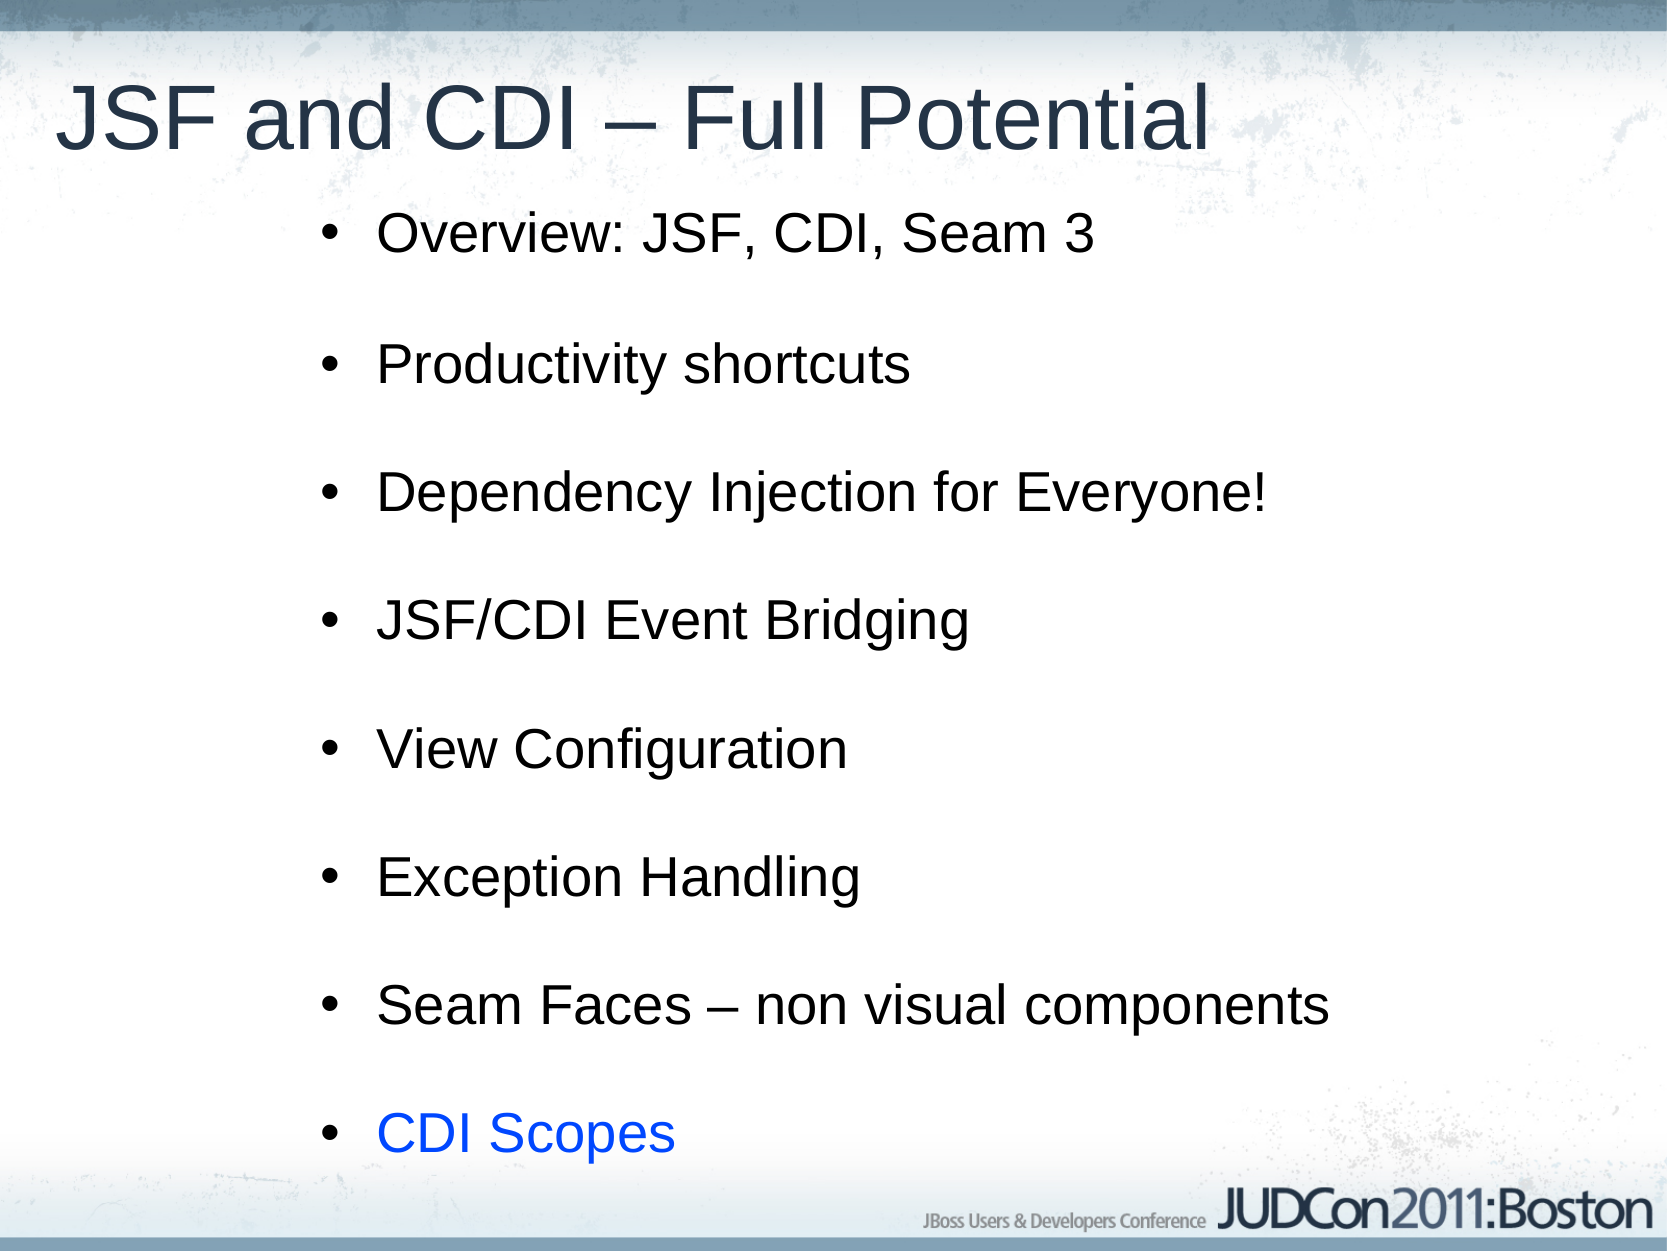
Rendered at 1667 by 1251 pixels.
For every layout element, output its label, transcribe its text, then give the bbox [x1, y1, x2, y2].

list Overview: JSF, CDI, Seam 3 Productivity shortcuts Dependency Injection for Everyone! JSF/CDI Event Bridging View Configuration Exception Handling Seam Faces – non visual components CDI Scopes [301, 200, 1366, 1163]
title JSF and CDI – Full Potential [40, 50, 1627, 216]
picture [0, 0, 1667, 1251]
